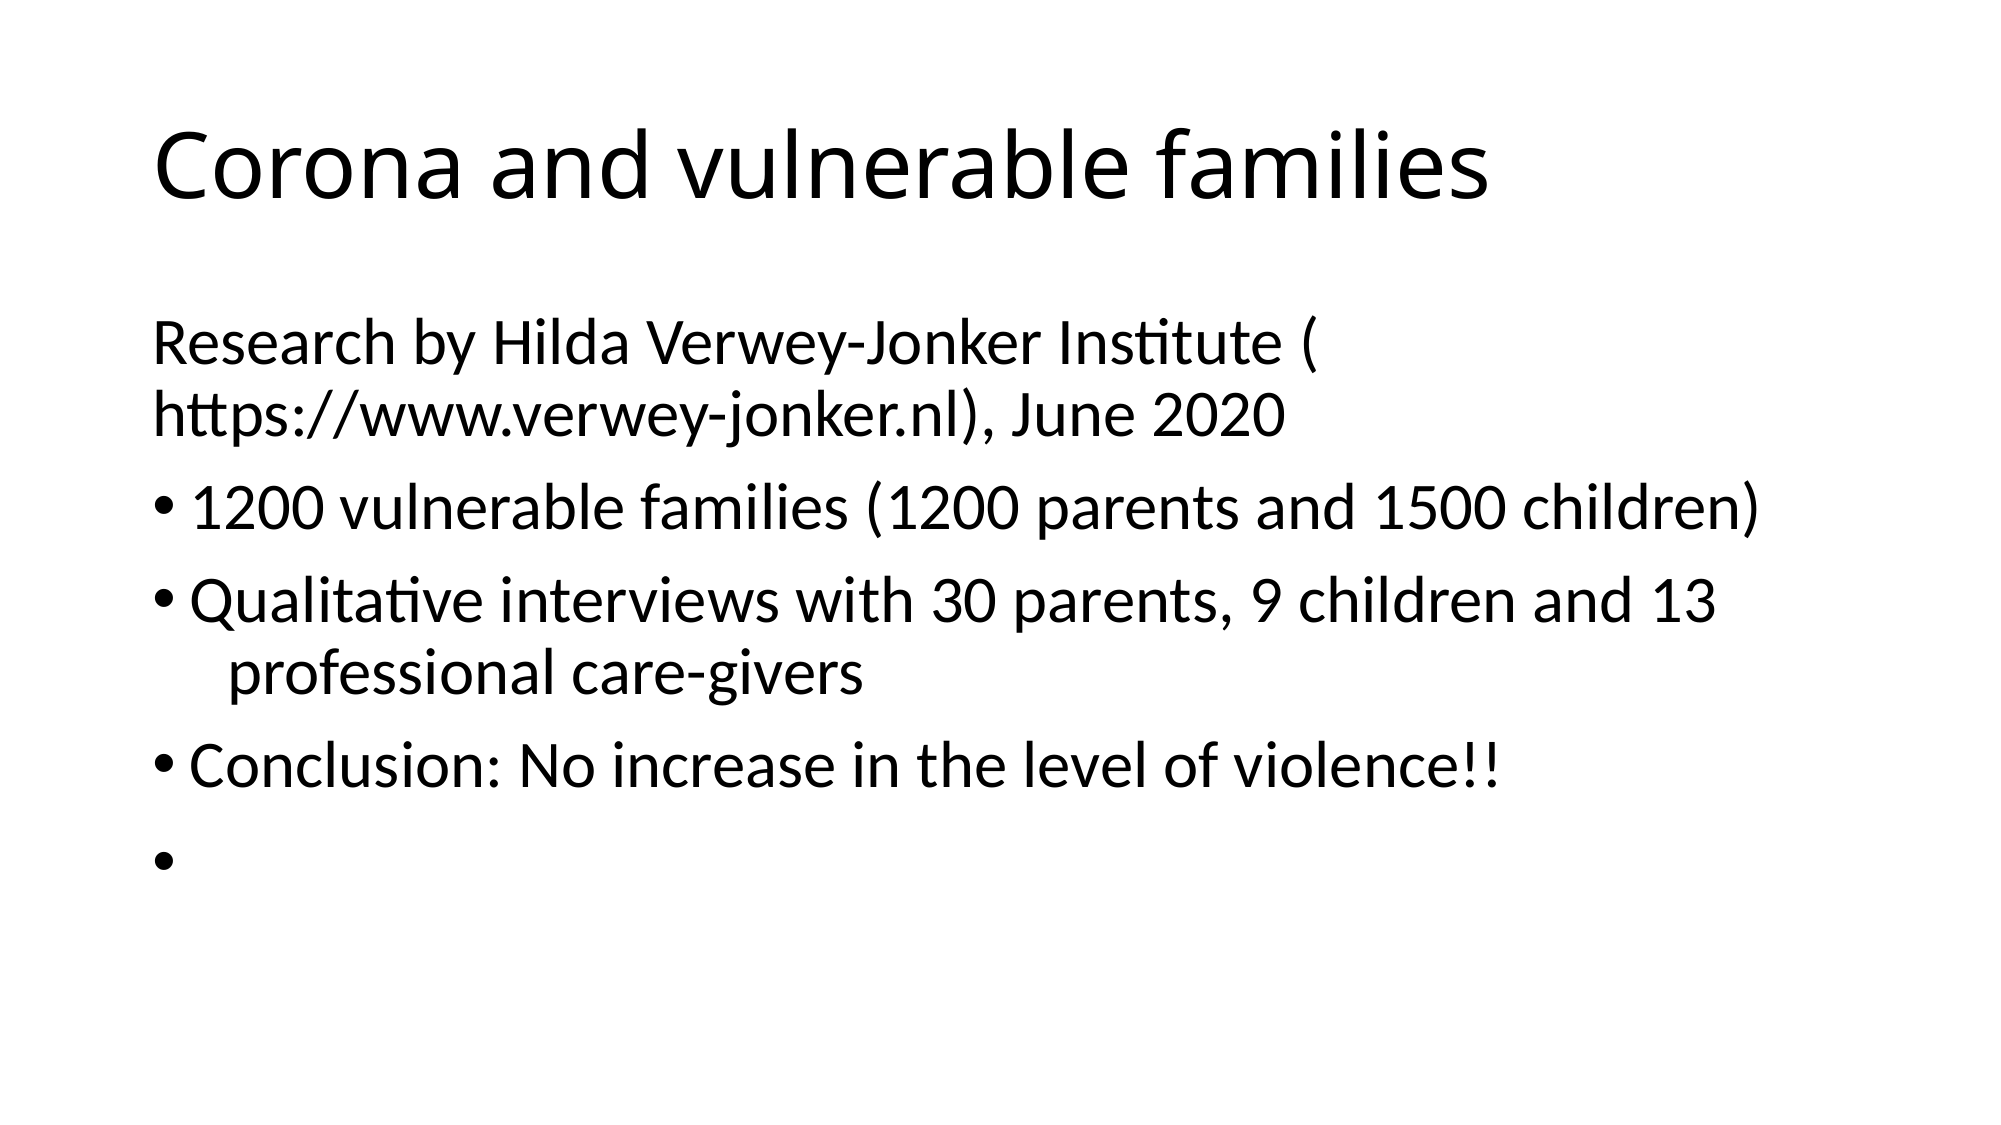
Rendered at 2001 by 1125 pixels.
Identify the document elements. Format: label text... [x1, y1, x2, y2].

title Corona and vulnerable families [137, 59, 1863, 278]
list Research by Hilda Verwey-Jonker Institute (https://www.verwey-jonker.nl), June 2020 1200 vulnerable families (1200 parents and 1500 children) Qualitative interviews with 30 parents, 9 children and 13 professional care-givers Conclusion: No increase in the level of violence!! [137, 299, 1863, 1014]
